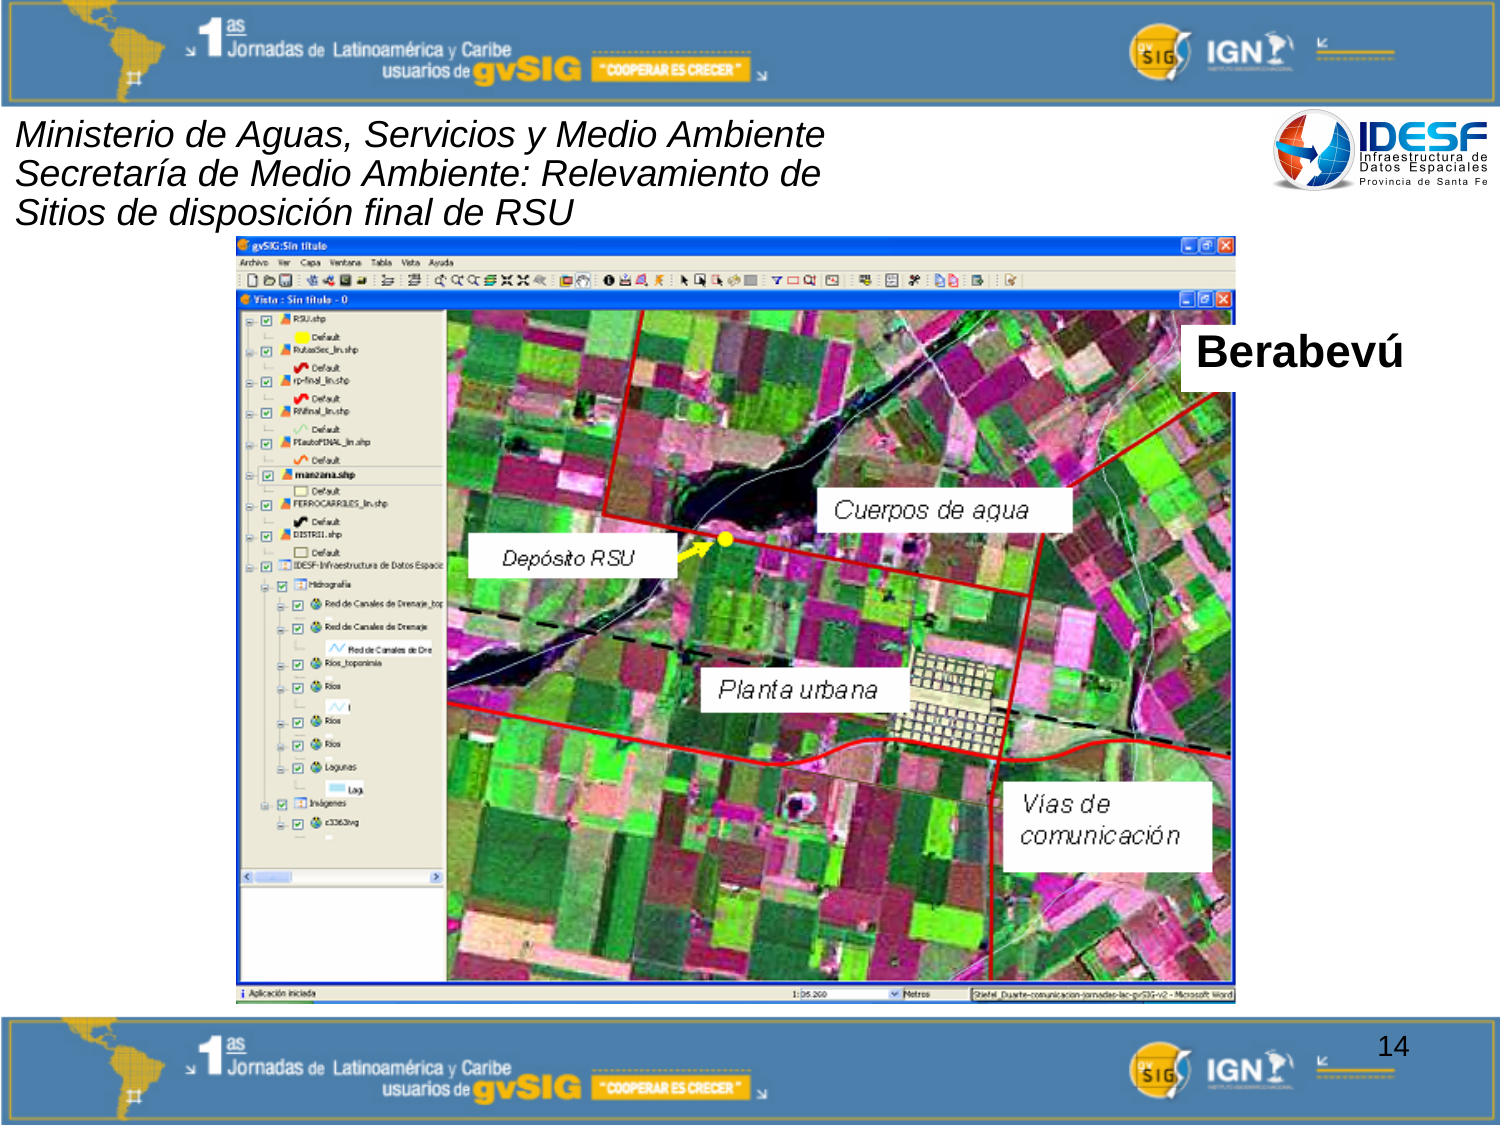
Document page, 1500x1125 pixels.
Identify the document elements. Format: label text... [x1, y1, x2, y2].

text_box Berabevú [1181, 324, 1447, 392]
picture [0, 0, 1500, 1125]
text_box Ministerio de Aguas, Servicios y Medio Ambiente Secretaría de Medio Ambiente: Relevamiento de Sitios de disposición final de RSU [0, 108, 1223, 253]
